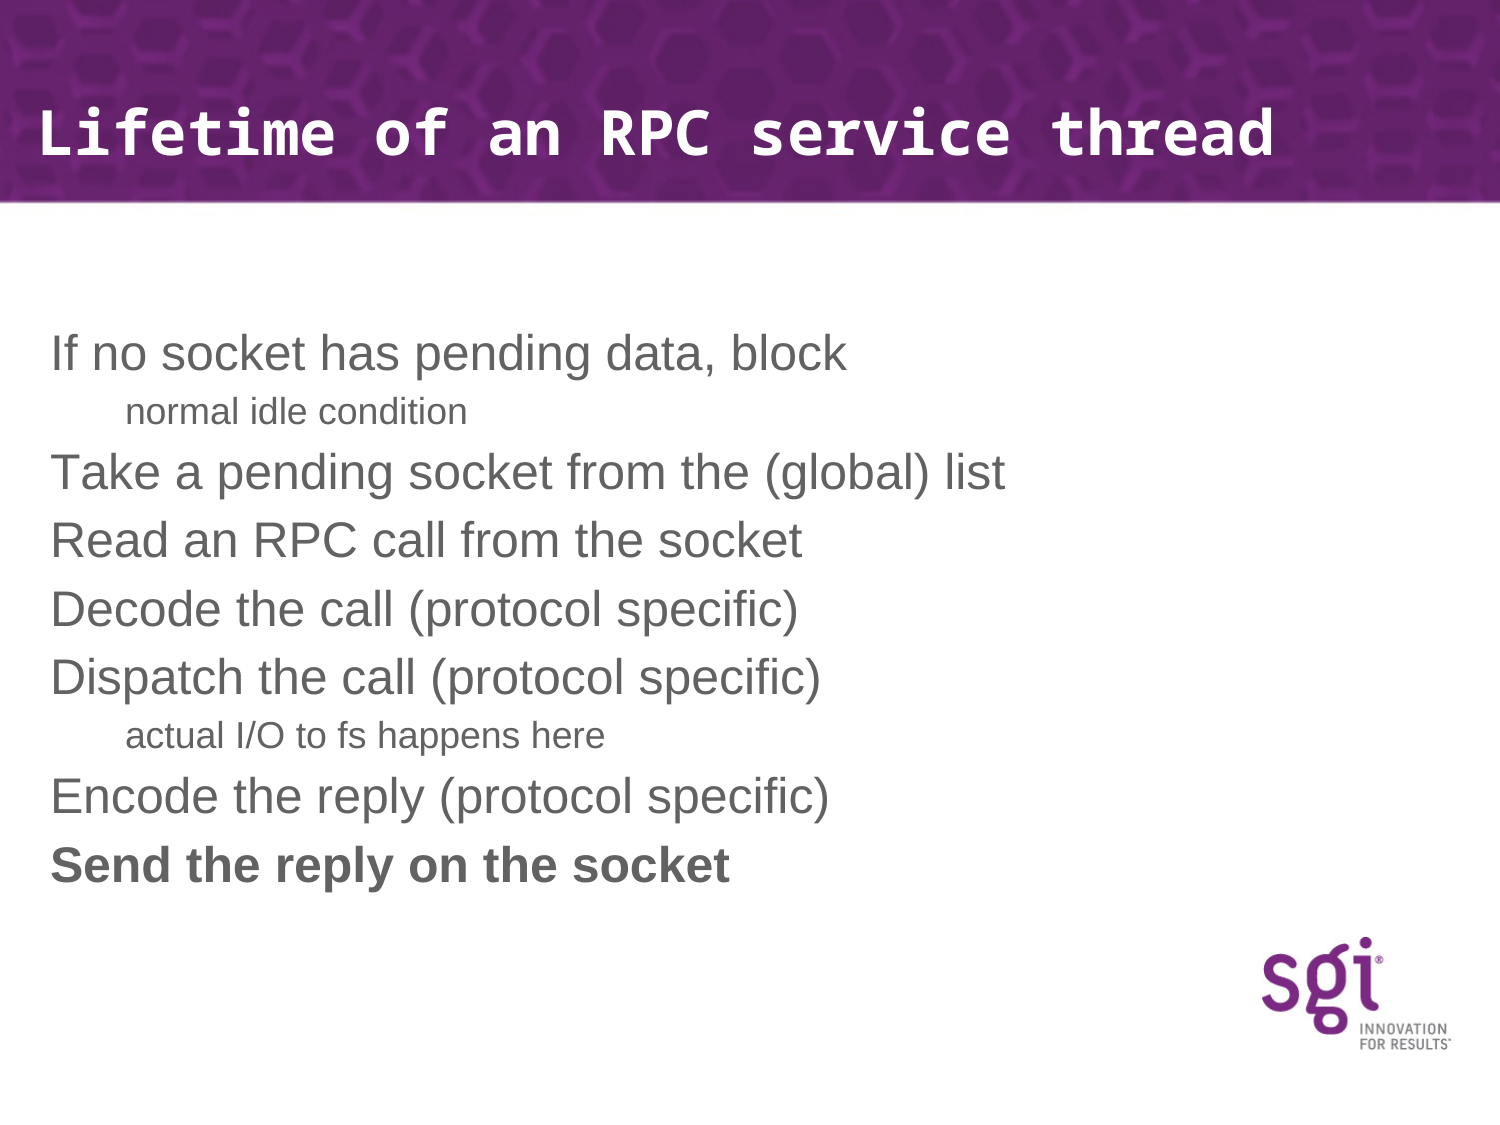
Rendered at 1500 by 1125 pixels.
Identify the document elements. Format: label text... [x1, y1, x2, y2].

picture [0, 0, 1500, 1050]
title Lifetime of an RPC service thread [37, 37, 1313, 226]
list If no socket has pending data, block normal idle condition Take a pending socket from the (global) list Read an RPC call from the socket Decode the call (protocol specific) Dispatch the call (protocol specific) actual I/O to fs happens here Encode the reply (protocol specific) Send the reply on the socket [50, 324, 1326, 948]
